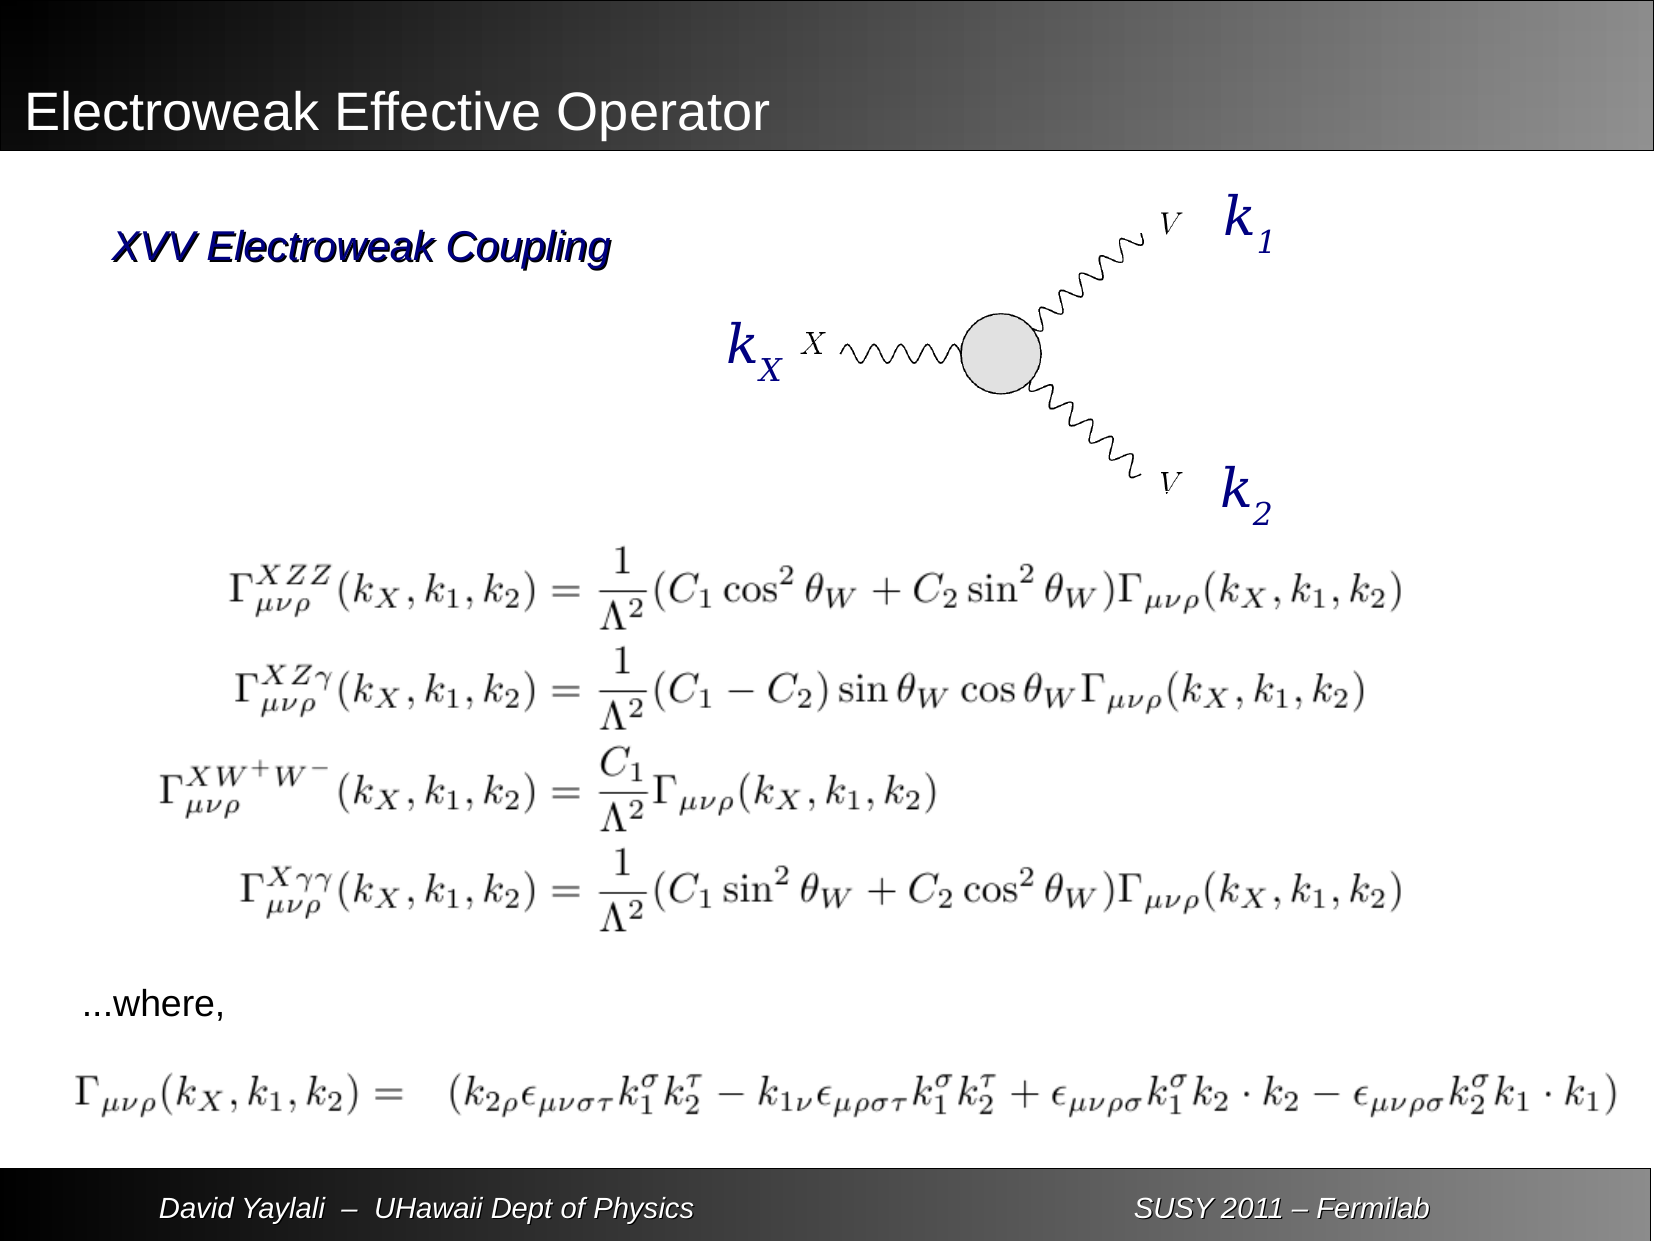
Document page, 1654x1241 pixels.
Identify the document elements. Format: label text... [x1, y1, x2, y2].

text_box ...where, [67, 975, 405, 1032]
picture [123, 511, 1426, 955]
picture [49, 1049, 1648, 1135]
text_box k1 [1209, 178, 1292, 269]
text_box kX [711, 305, 797, 397]
text_box k2 [1205, 450, 1288, 541]
text_box XVV Electroweak Coupling [96, 215, 626, 277]
picture [796, 203, 1210, 494]
text_box Electroweak Effective Operator [9, 74, 787, 150]
